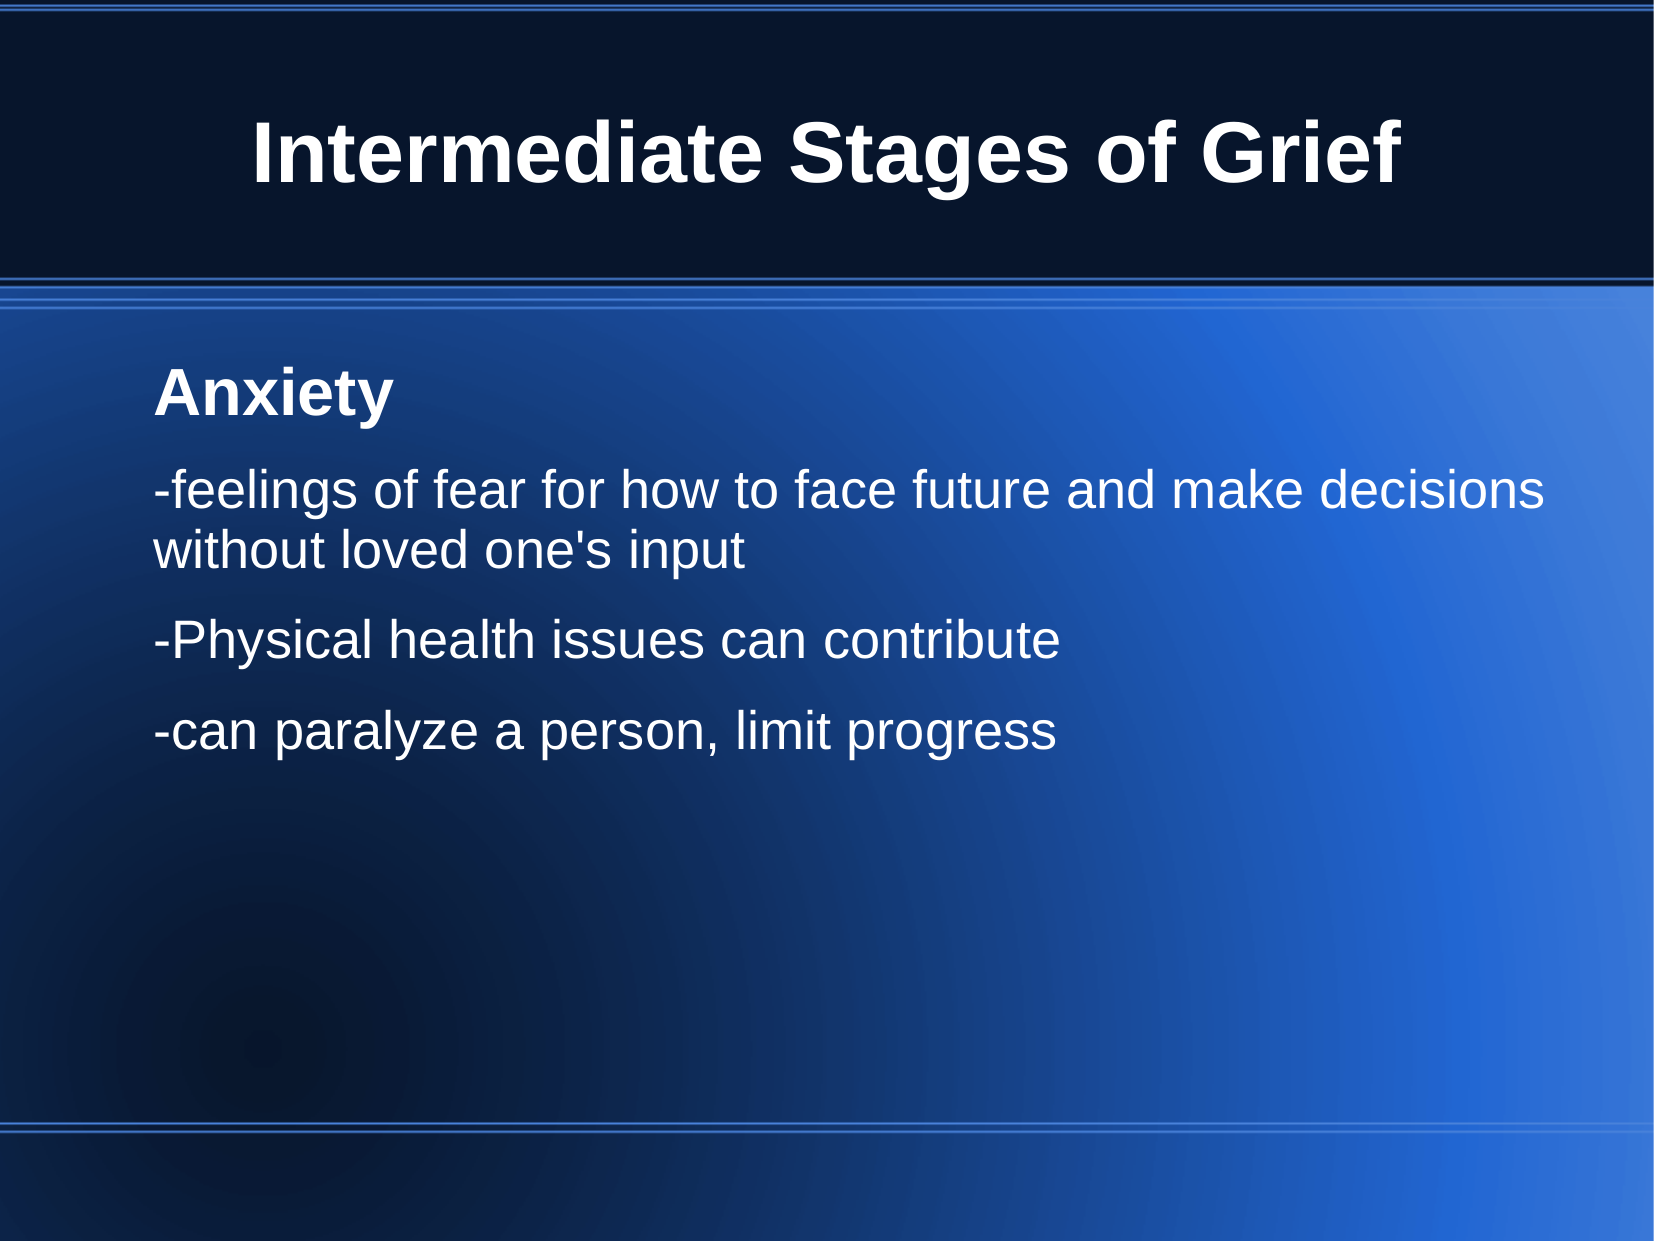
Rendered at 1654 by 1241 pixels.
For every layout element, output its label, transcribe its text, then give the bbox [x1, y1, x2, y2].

picture [0, 0, 1654, 1241]
list Anxiety -feelings of fear for how to face future and make decisions without loved one's input -Physical health issues can contribute -can paralyze a person, limit progress [82, 355, 1571, 1058]
title Intermediate Stages of Grief [82, 49, 1571, 257]
